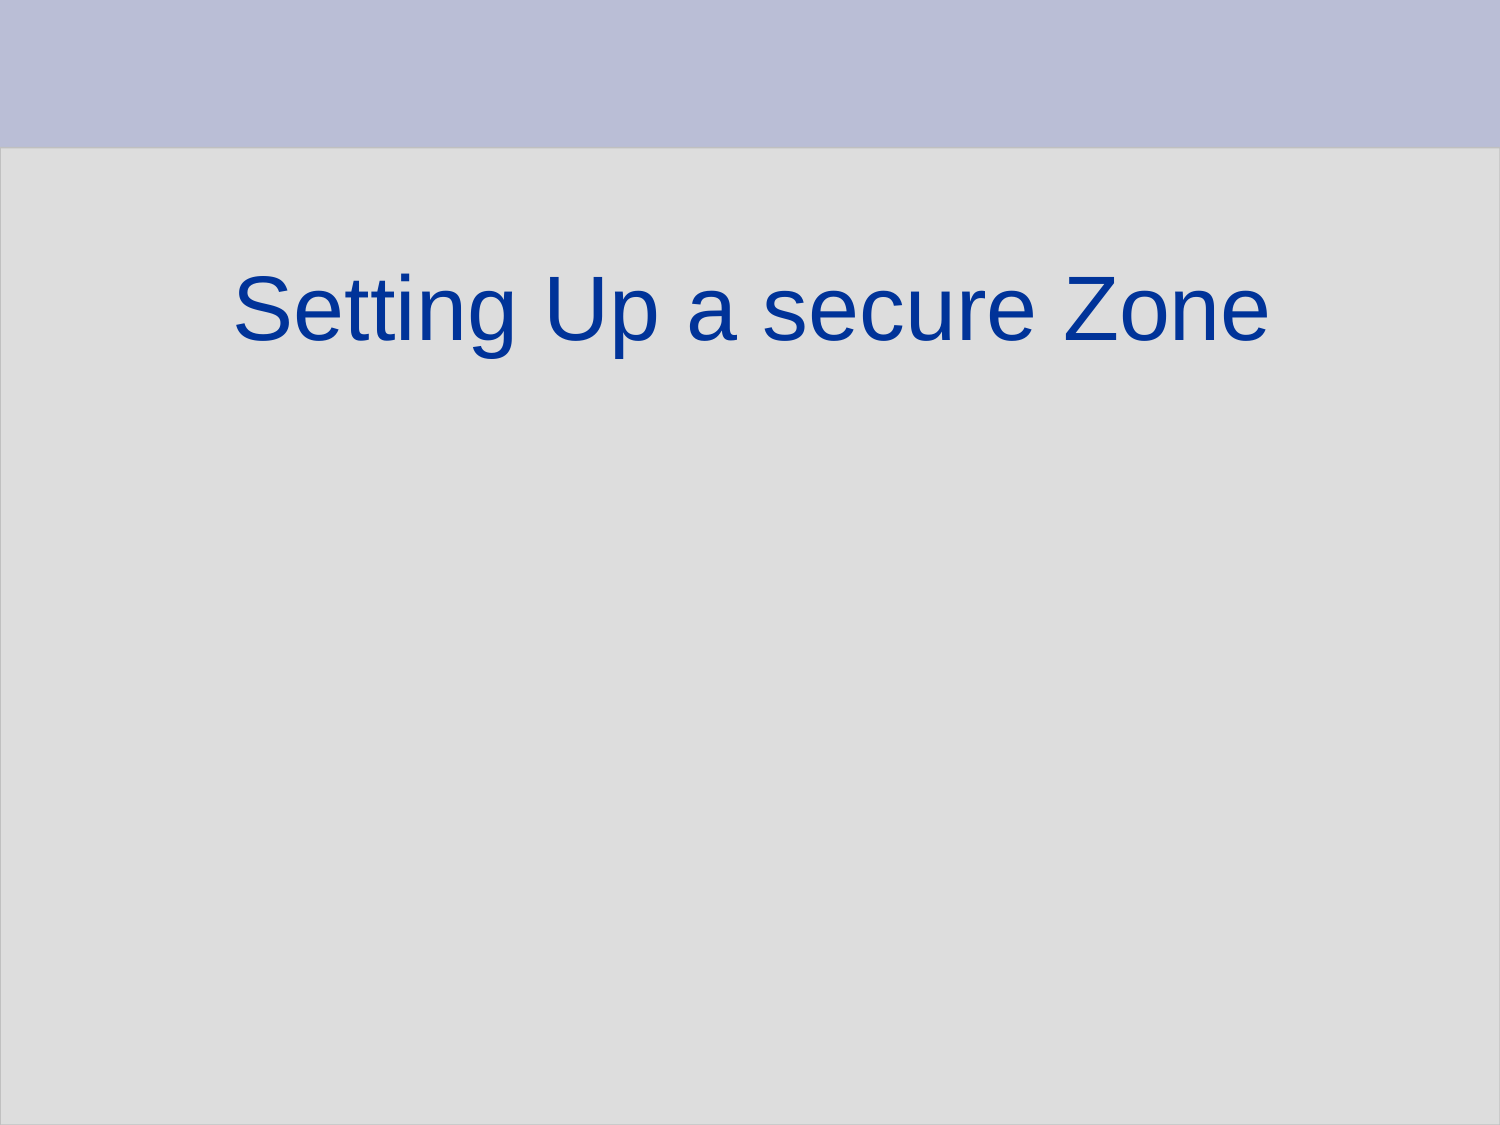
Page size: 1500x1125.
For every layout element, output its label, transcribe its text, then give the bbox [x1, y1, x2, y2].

title Setting Up a secure Zone [115, 249, 1391, 551]
